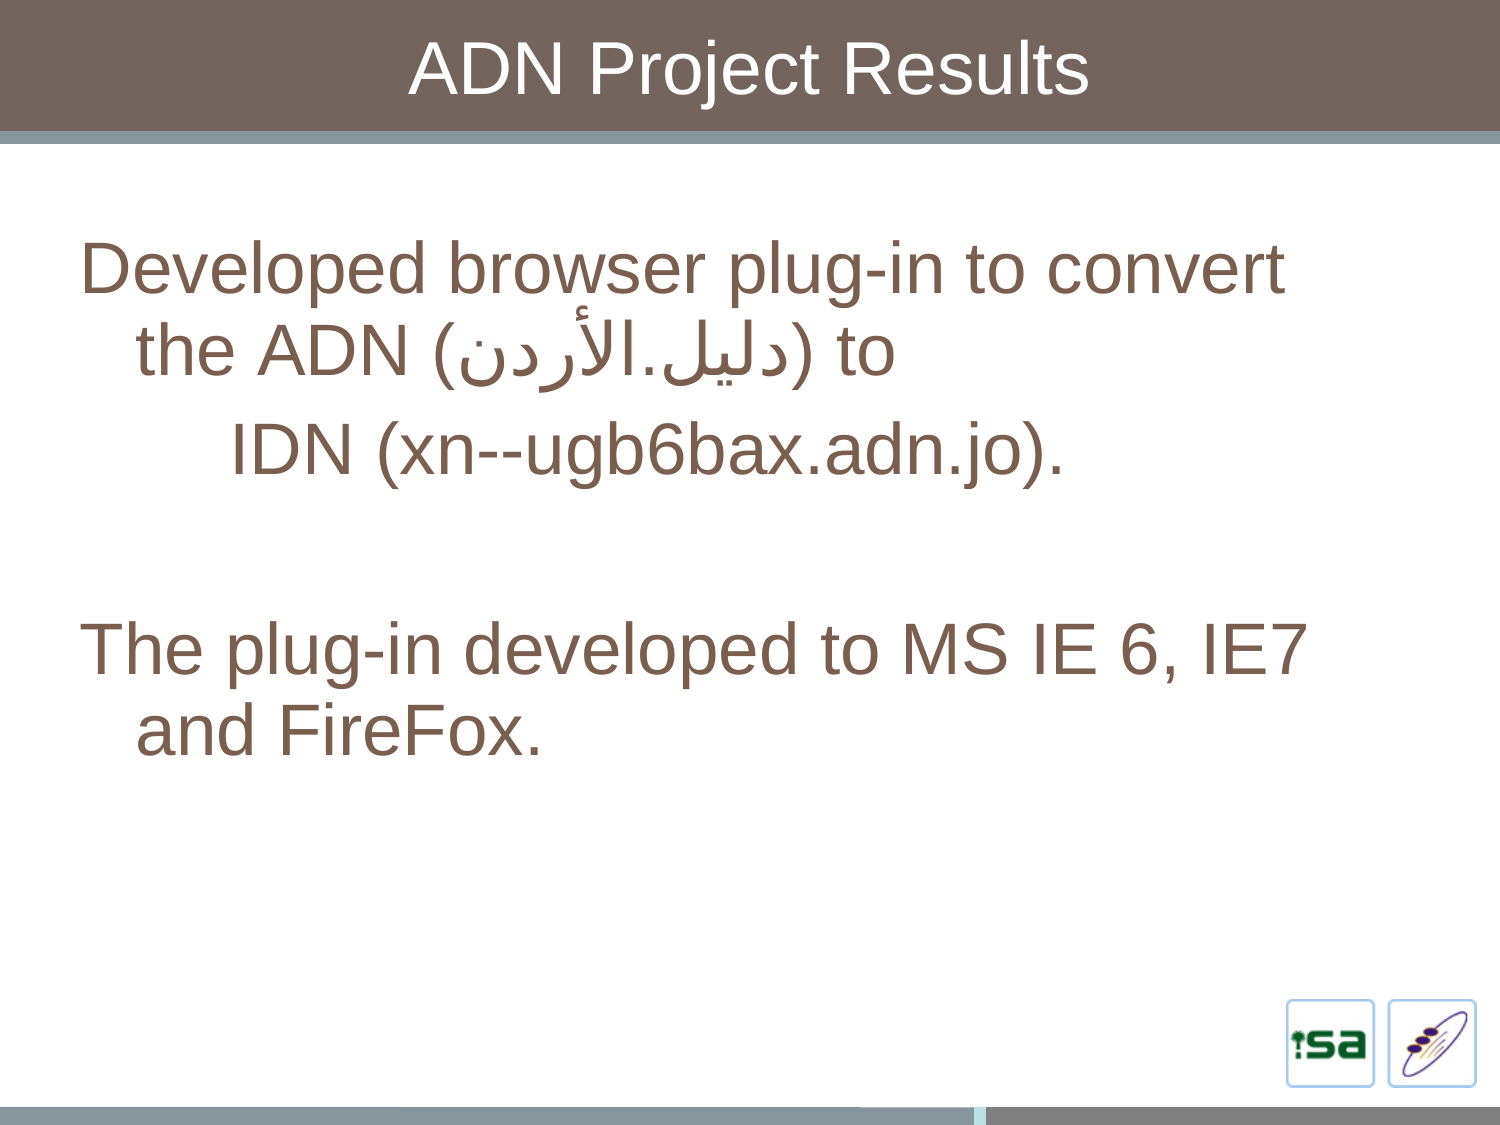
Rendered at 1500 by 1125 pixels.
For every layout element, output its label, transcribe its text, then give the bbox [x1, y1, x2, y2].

text_box ADN Project Results [0, 0, 1500, 131]
list Developed browser plug-in to convert the ADN (دليل.الأردن) to IDN (xn--ugb6bax.adn.jo). The plug-in developed to MS IE 6, IE7 and FireFox. [64, 220, 1415, 977]
picture [1286, 999, 1477, 1088]
